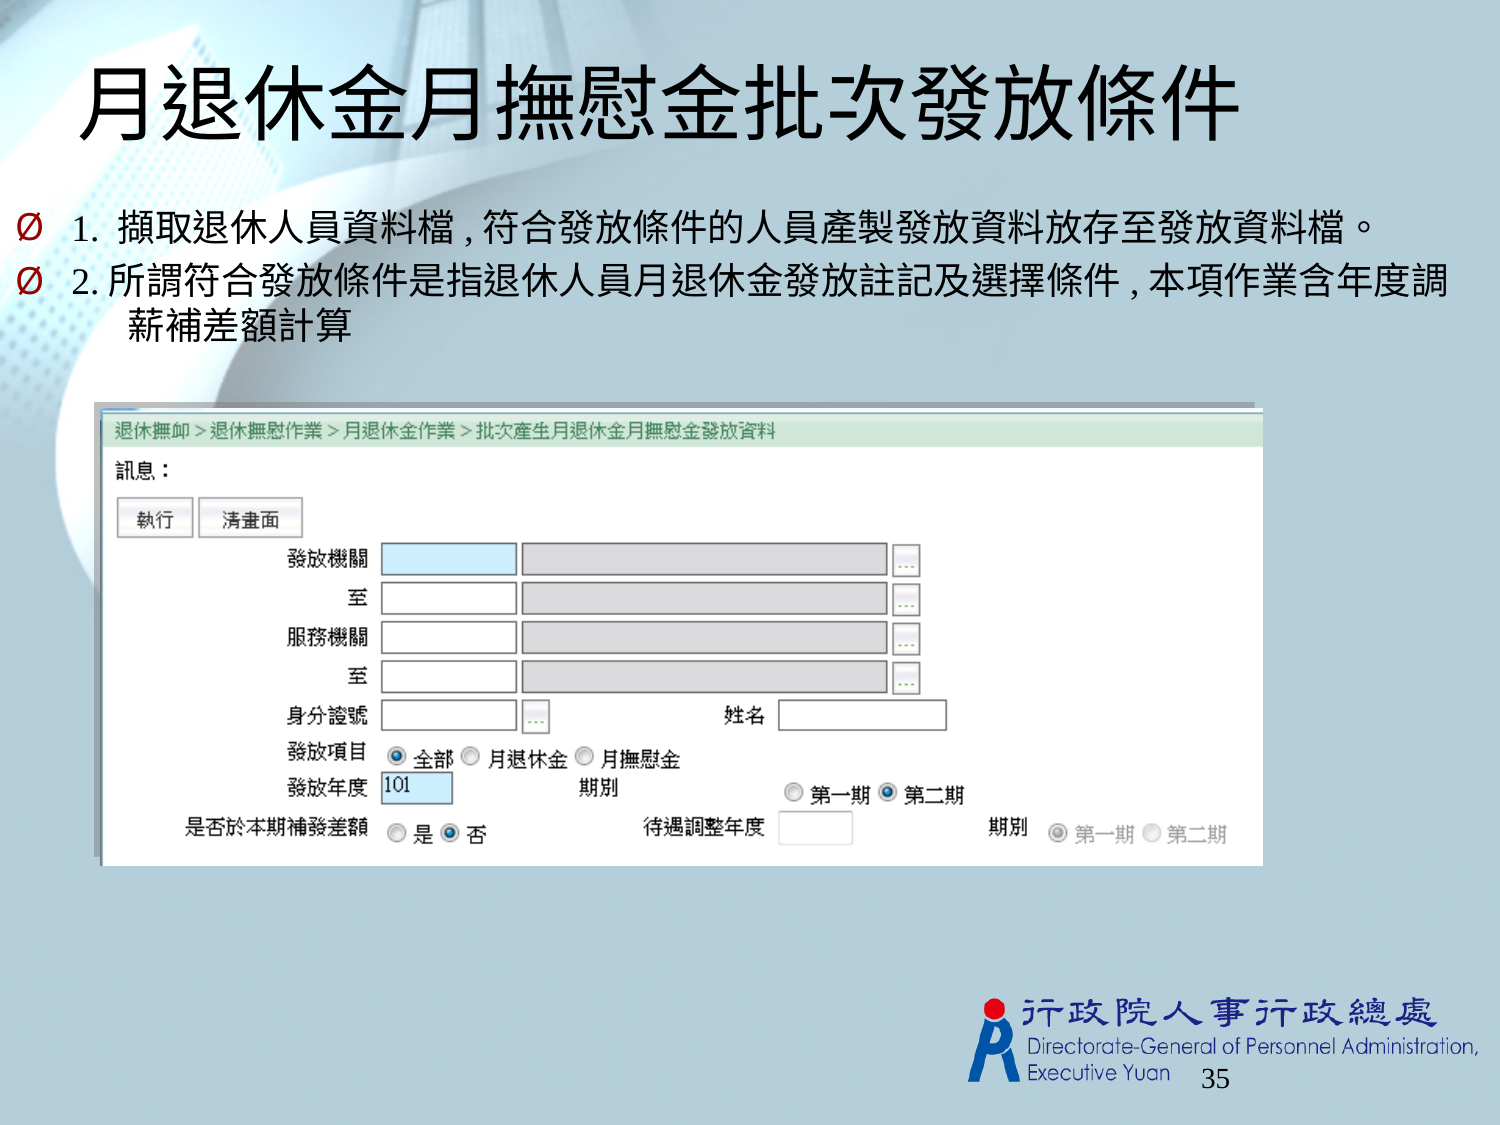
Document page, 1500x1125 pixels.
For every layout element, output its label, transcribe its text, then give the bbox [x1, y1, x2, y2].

list 1. 擷取退休人員資料檔,符合發放條件的人員產製發放資料放存至發放資料檔。 2.所謂符合發放條件是指退休人員月退休金發放註記及選擇條件,本項作業含年度調薪補差額計算 [0, 196, 1471, 1094]
picture [100, 408, 1263, 866]
text_box 月退休金月撫慰金批次發放條件 [62, 54, 1500, 167]
text_box [1185, 1058, 1499, 1125]
